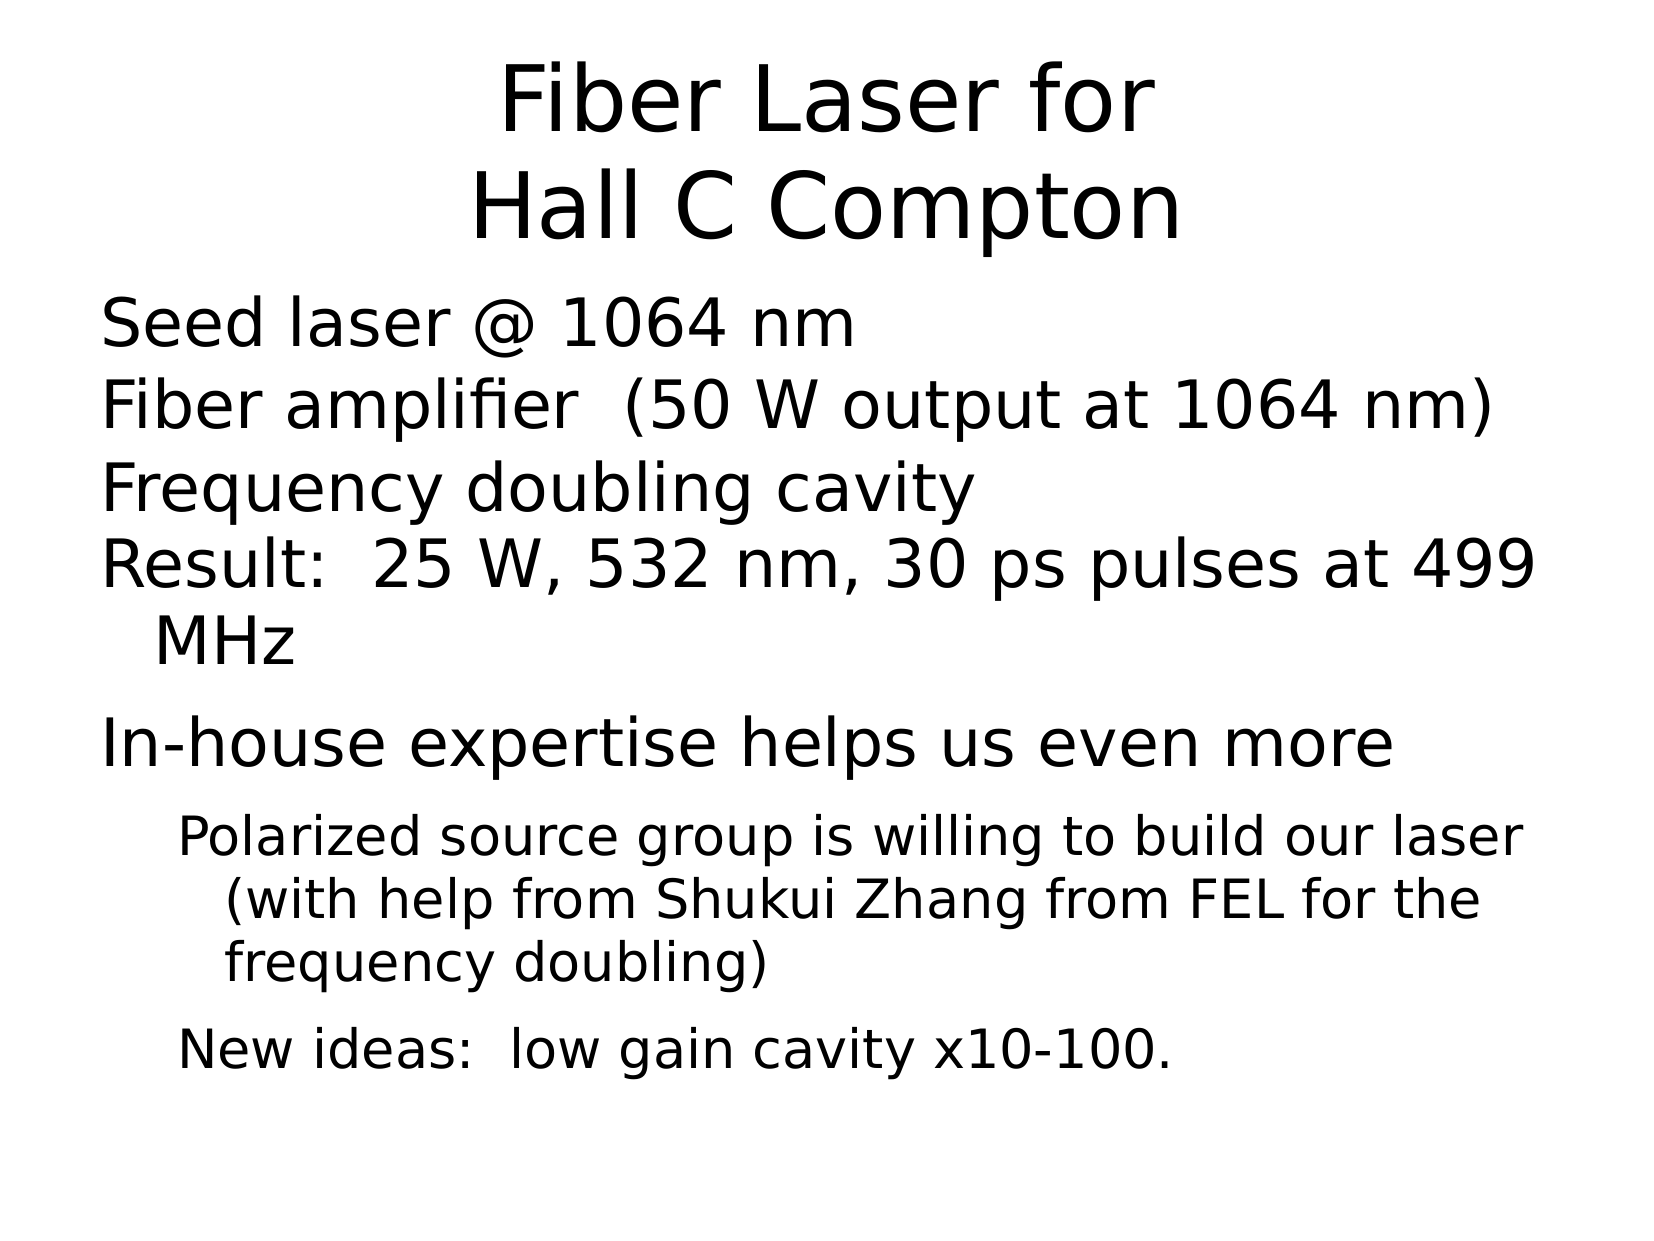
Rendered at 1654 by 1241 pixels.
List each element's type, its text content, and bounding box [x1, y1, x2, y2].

title Fiber Laser for Hall C Compton [82, 45, 1571, 261]
list Seed laser @ 1064 nm Fiber amplifier (50 W output at 1064 nm) Frequency doubling cavity Result: 25 W, 532 nm, 30 ps pulses at 499 MHz In-house expertise helps us even more Polarized source group is willing to build our laser (with help from Shukui Zhang from FEL for the frequency doubling) New ideas: low gain cavity x10-100. [82, 290, 1571, 1094]
